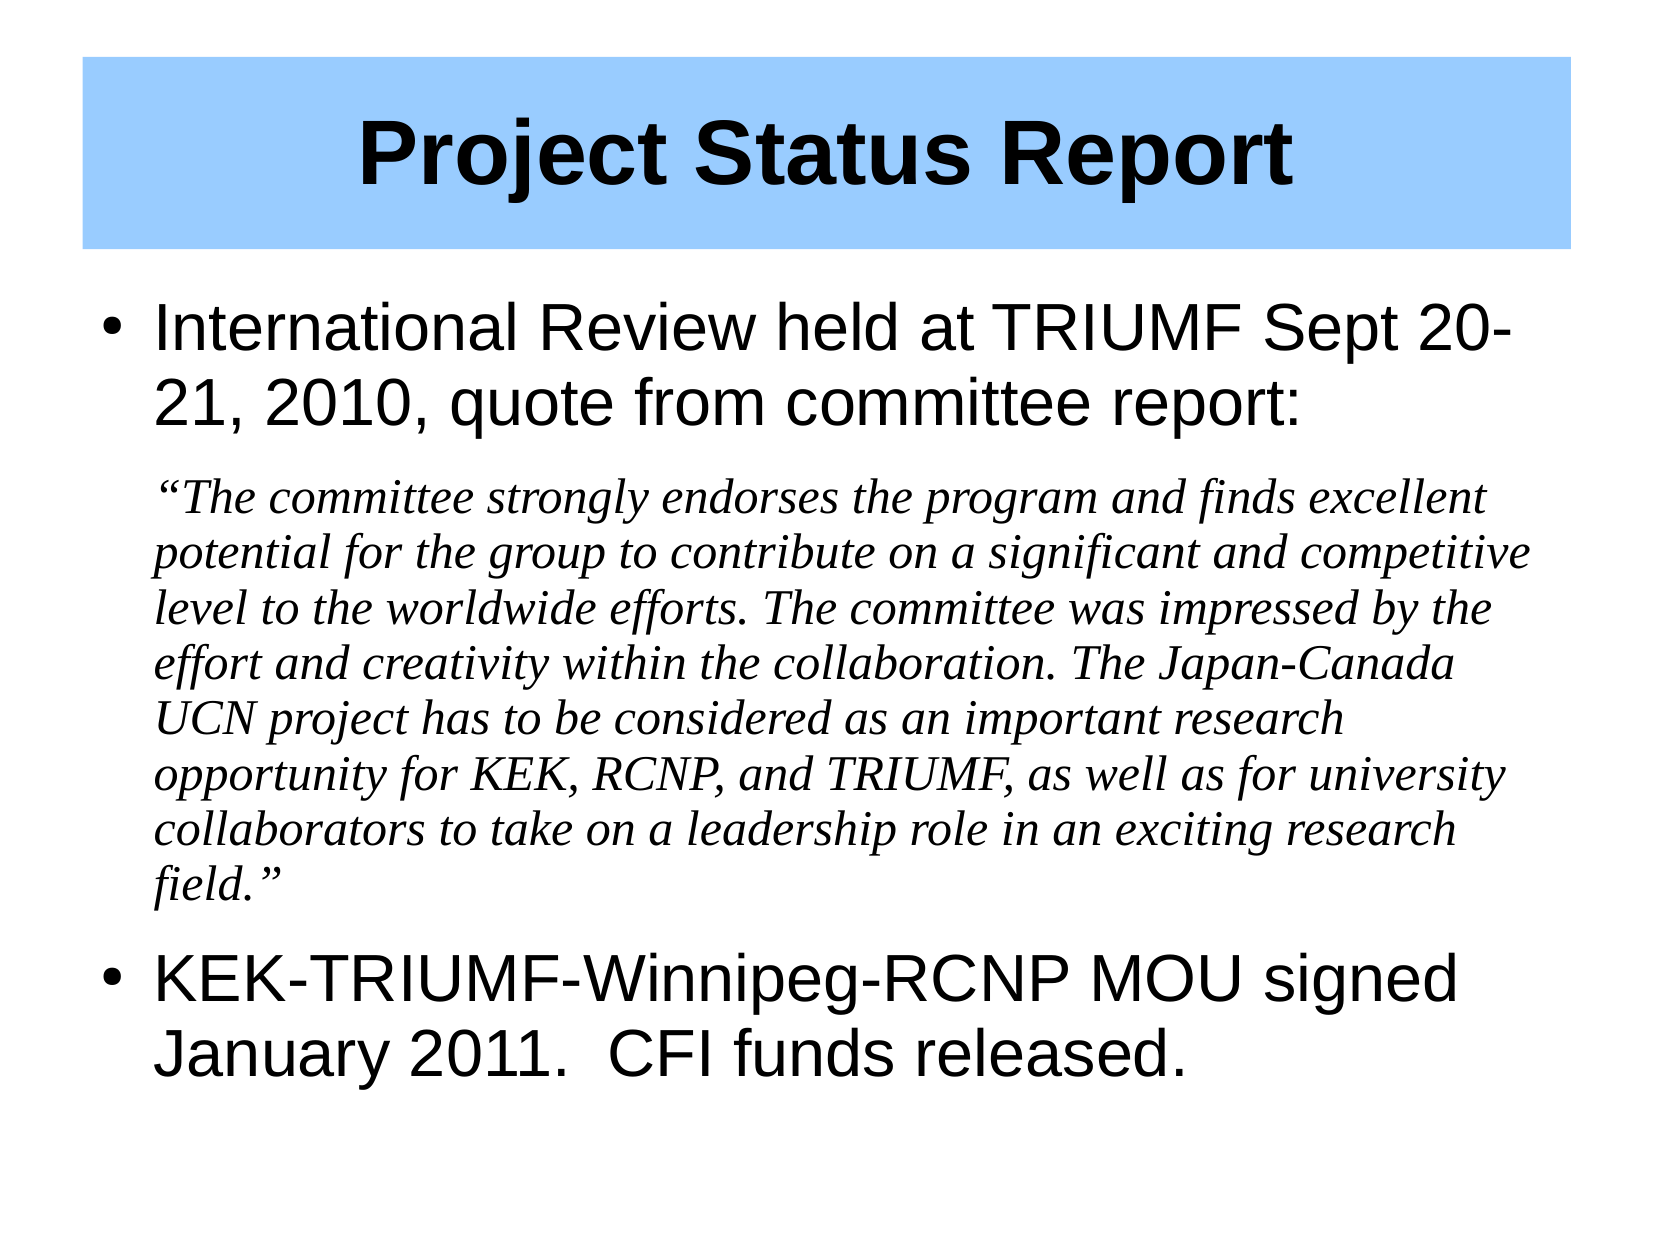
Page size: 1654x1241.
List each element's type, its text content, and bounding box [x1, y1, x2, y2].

title Project Status Report [82, 56, 1571, 250]
list International Review held at TRIUMF Sept 20-21, 2010, quote from committee report: “The committee strongly endorses the program and finds excellent potential for the group to contribute on a significant and competitive level to the worldwide efforts. The committee was impressed by the effort and creativity within the collaboration. The Japan-Canada UCN project has to be considered as an important research opportunity for KEK, RCNP, and TRIUMF, as well as for university collaborators to take on a leadership role in an exciting research field.” KEK-TRIUMF-Winnipeg-RCNP MOU signed January 2011. CFI funds released. [82, 290, 1571, 1124]
